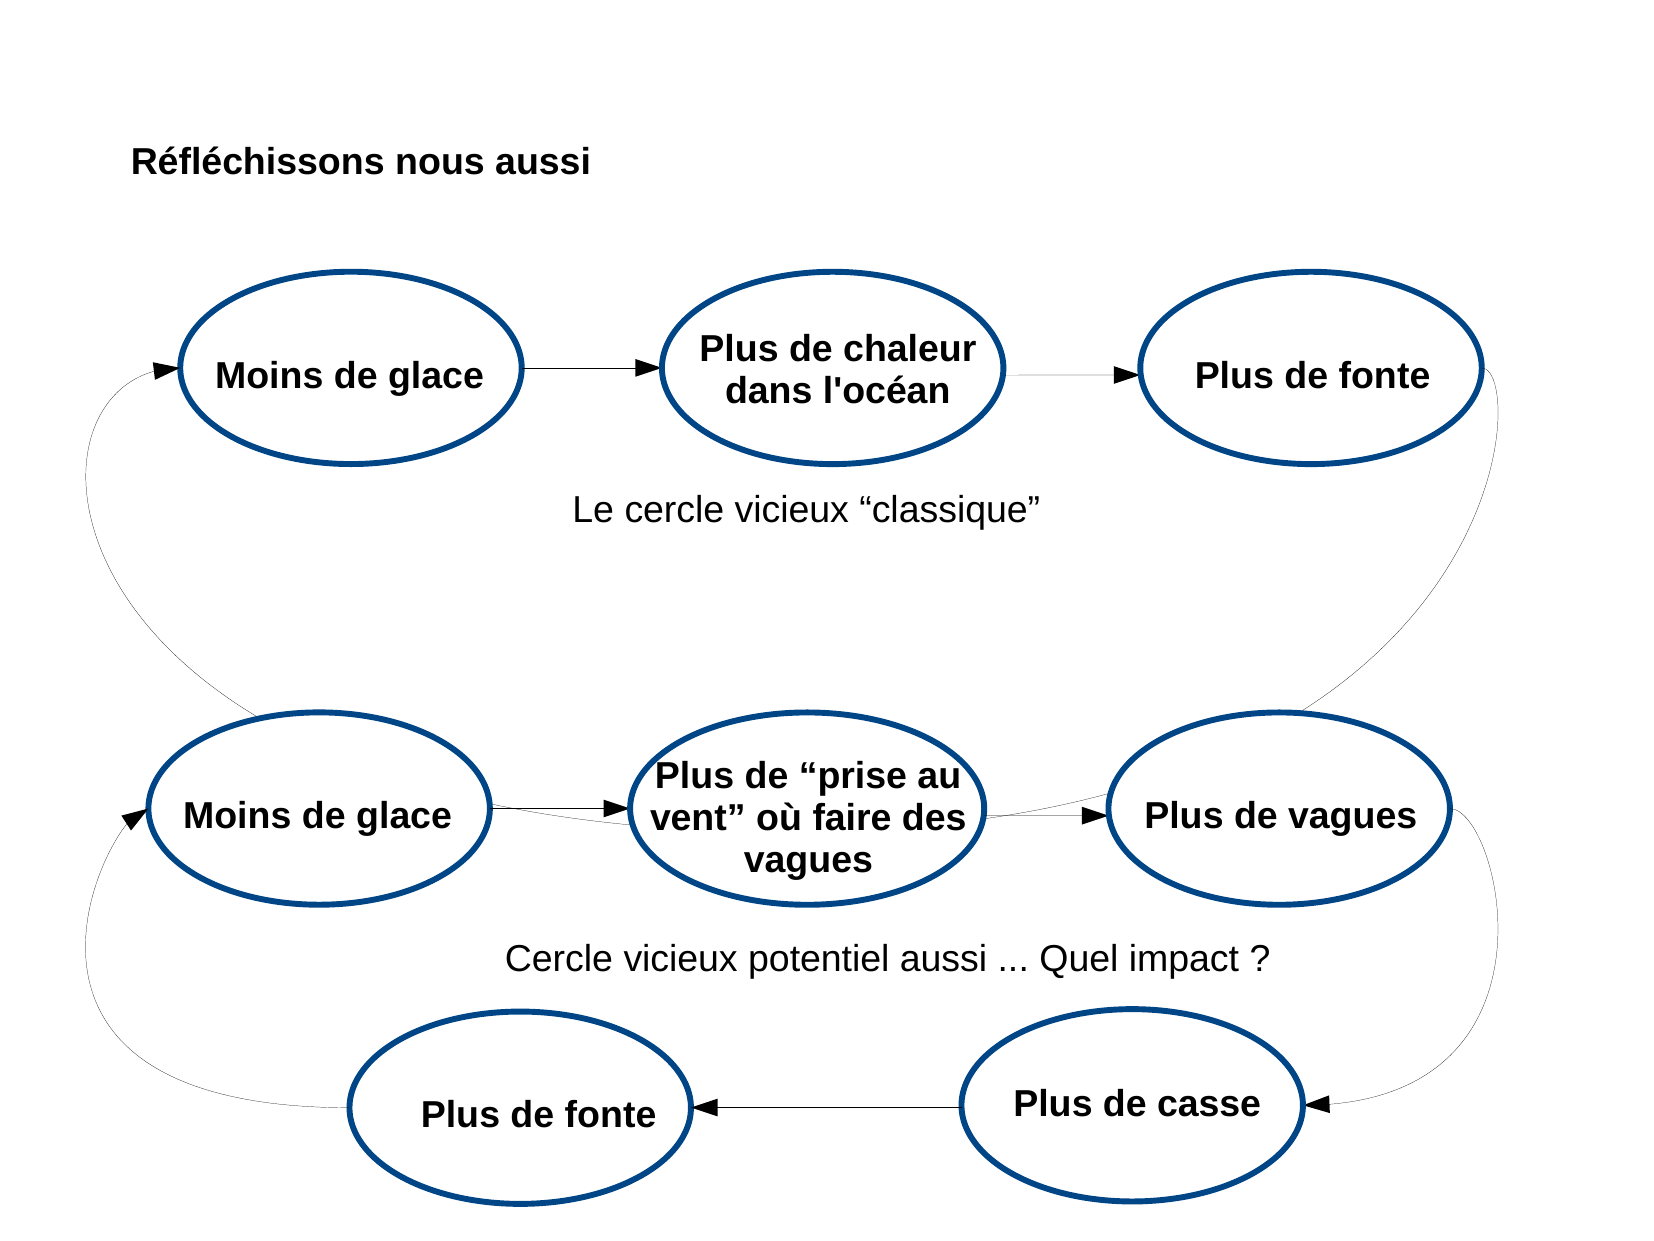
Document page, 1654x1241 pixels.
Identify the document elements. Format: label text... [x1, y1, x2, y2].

text_box [961, 1009, 1303, 1202]
text_box Cercle vicieux potentiel aussi ... Quel impact ? [490, 930, 1378, 988]
text_box Plus de fonte [1160, 346, 1465, 404]
text_box Moins de glace [168, 787, 474, 845]
text_box [349, 1011, 687, 1204]
text_box Plus de vagues [1128, 787, 1434, 845]
text_box Plus de “prise au vent” où faire des vagues [632, 746, 985, 888]
text_box [672, 712, 942, 746]
text_box [684, 271, 981, 320]
text_box [148, 712, 490, 905]
text_box Moins de glace [200, 346, 505, 404]
text_box Plus de chaleur dans l'océan [662, 320, 1014, 420]
text_box Plus de casse [984, 1074, 1290, 1132]
text_box [1140, 271, 1482, 465]
text_box [1108, 712, 1450, 905]
text_box [707, 888, 908, 905]
text_box [689, 420, 977, 465]
text_box [180, 271, 522, 465]
text_box Plus de fonte [386, 1086, 691, 1144]
text_box Le cercle vicieux “classique” [557, 480, 1109, 538]
text_box Réfléchissons nous aussi [116, 132, 729, 190]
